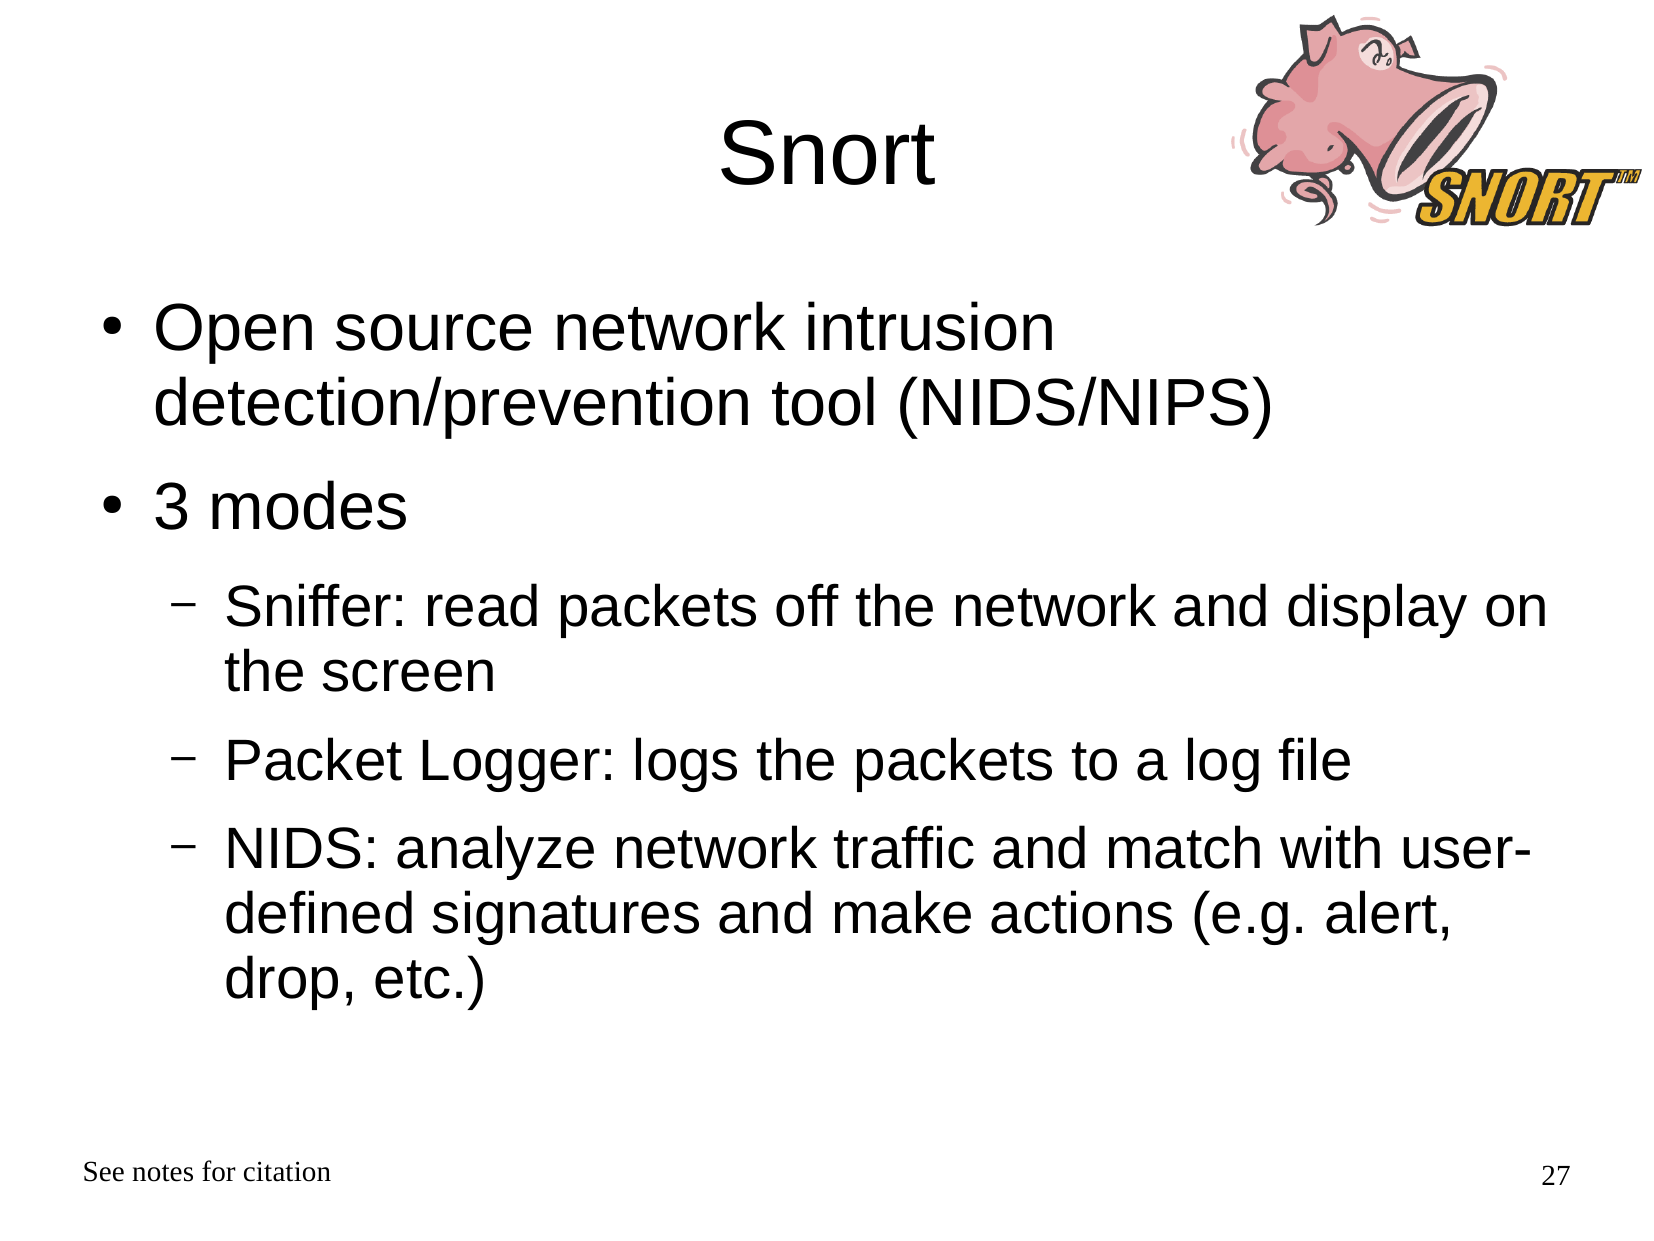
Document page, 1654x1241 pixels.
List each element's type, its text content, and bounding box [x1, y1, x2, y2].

title Snort [82, 49, 1571, 257]
list Open source network intrusion detection/prevention tool (NIDS/NIPS) 3 modes Sniffer: read packets off the network and display on the screen Packet Logger: logs the packets to a log file NIDS: analyze network traffic and match with user-defined signatures and make actions (e.g. alert, drop, etc.) [82, 290, 1576, 1111]
picture [1222, 0, 1654, 241]
